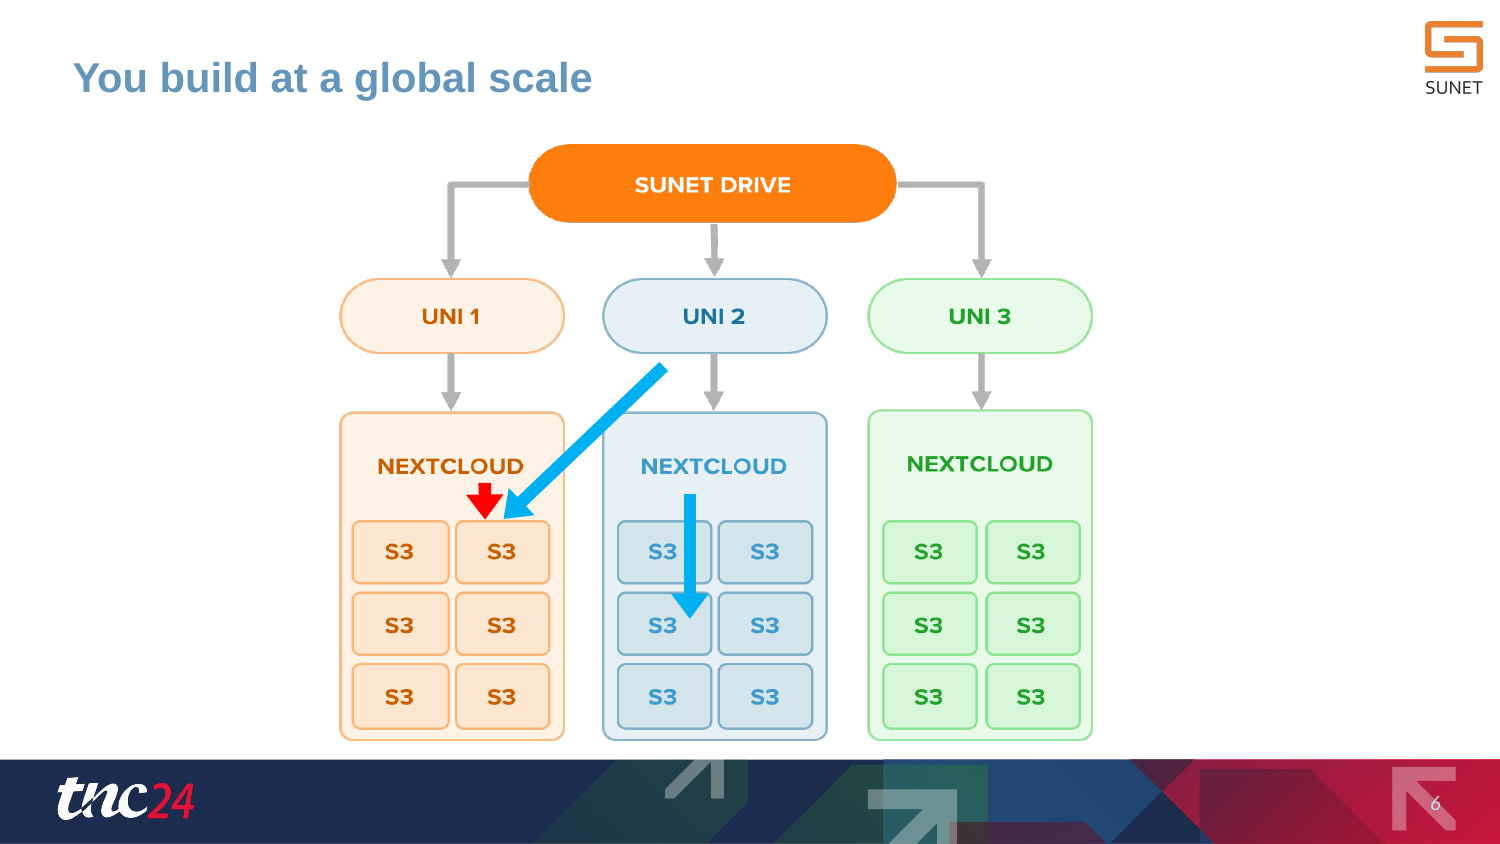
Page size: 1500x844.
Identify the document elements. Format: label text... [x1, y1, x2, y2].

picture [339, 144, 1093, 742]
picture [57, 777, 225, 823]
title You build at a global scale [57, 21, 1442, 136]
picture [1425, 21, 1483, 94]
